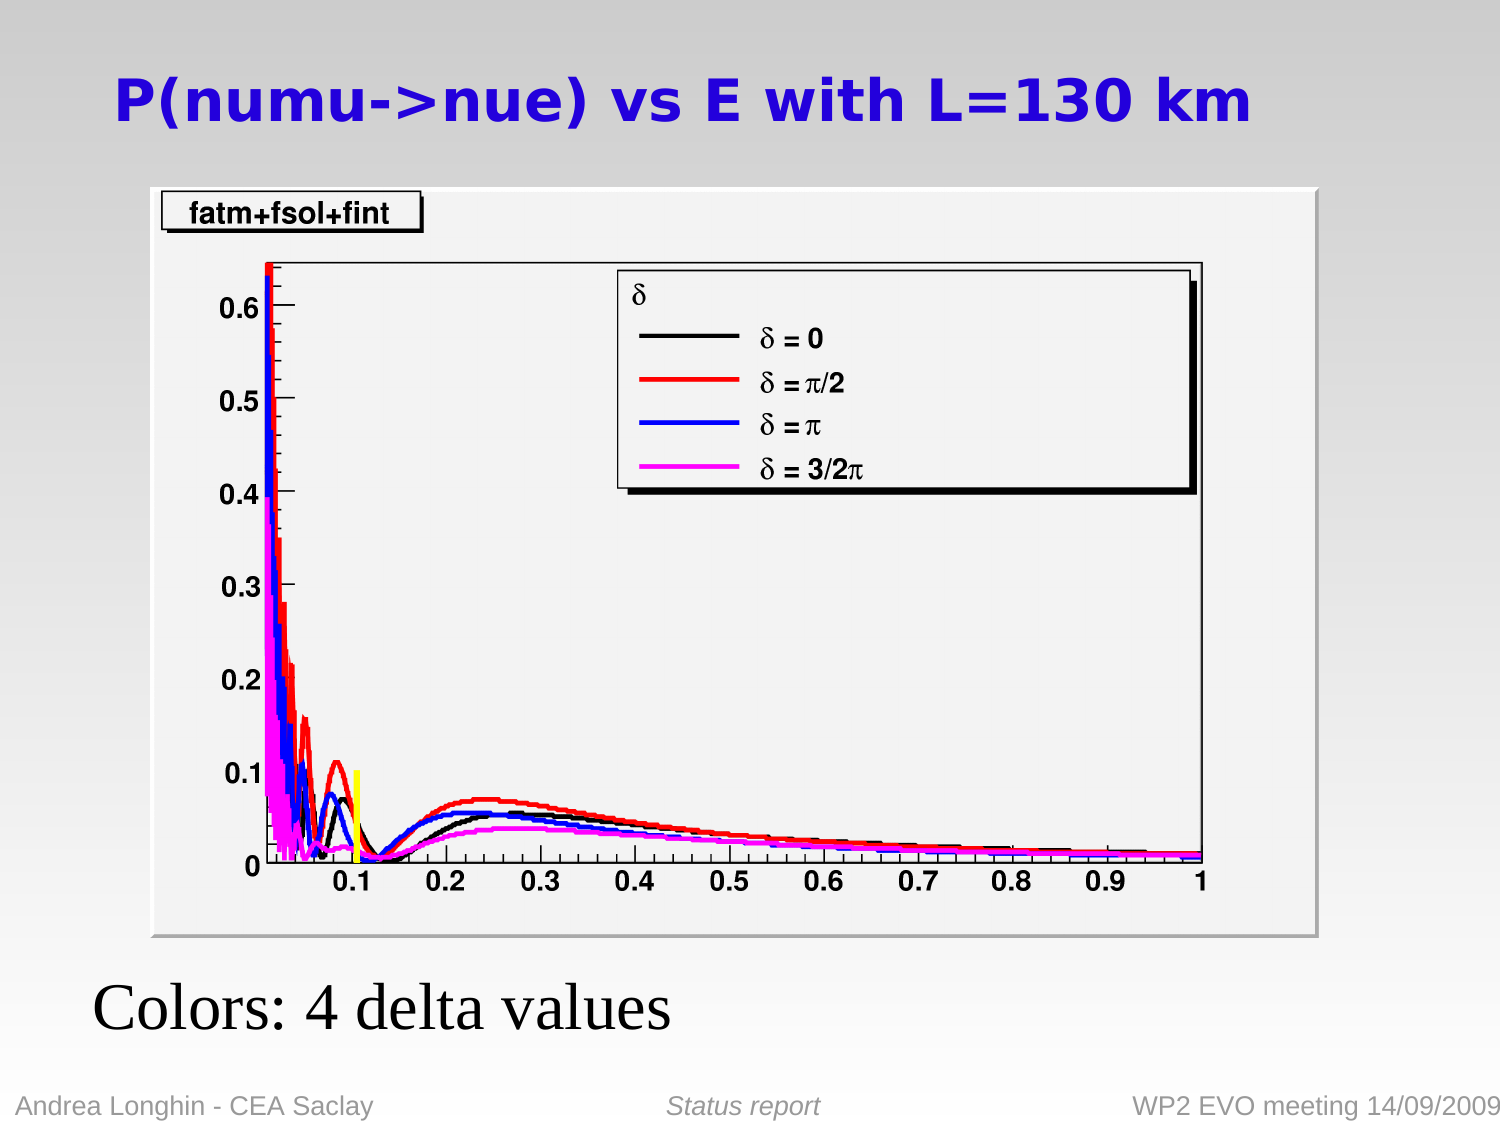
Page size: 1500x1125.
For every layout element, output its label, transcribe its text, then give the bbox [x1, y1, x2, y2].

list Colors: 4 delta values [75, 953, 1423, 1080]
title P(numu->nue) vs E with L=130 km [10, 16, 1358, 188]
picture [150, 187, 1319, 938]
